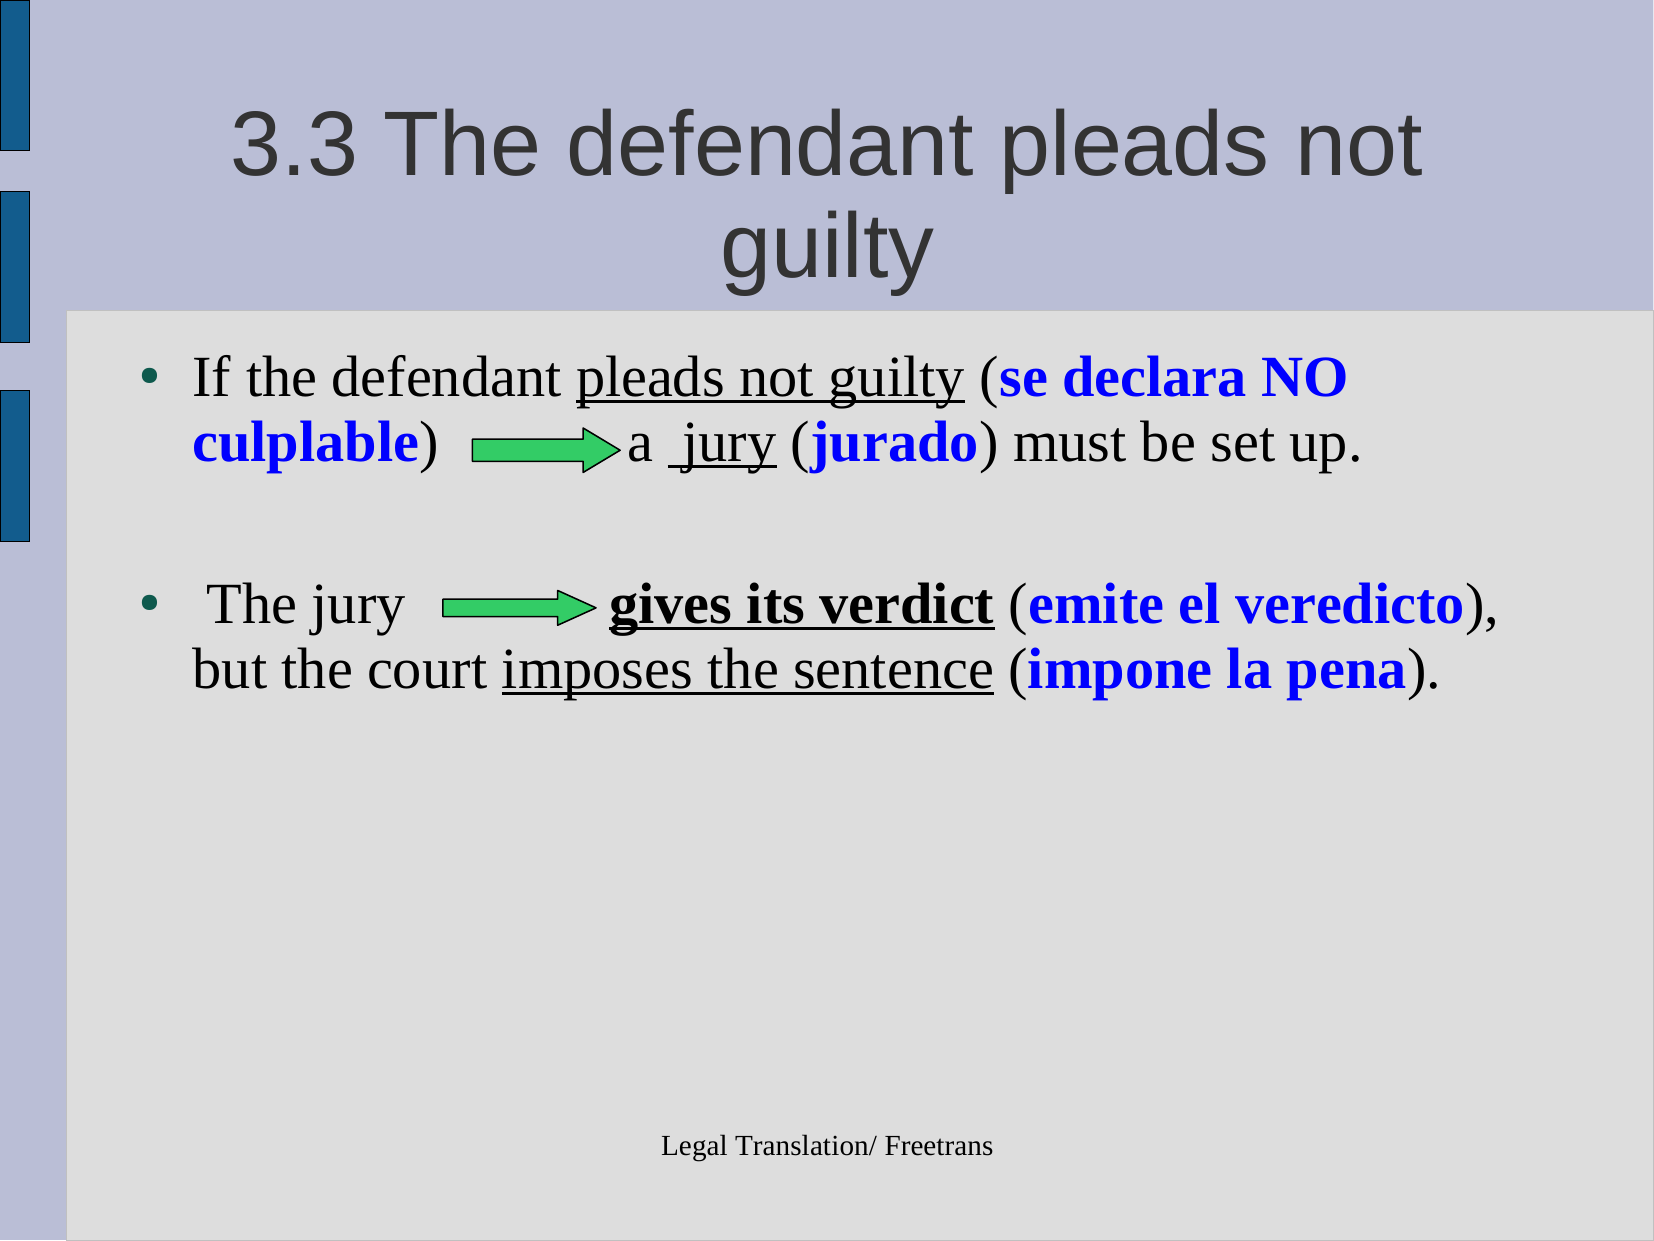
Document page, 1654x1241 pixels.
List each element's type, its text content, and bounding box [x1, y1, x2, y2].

title 3.3 The defendant pleads not guilty [121, 91, 1534, 299]
text_box [472, 428, 621, 473]
text_box [442, 590, 597, 626]
list If the defendant pleads not guilty (se declara NO culplable) a jury (jurado) must be set up. The jury gives its verdict (emite el veredicto), but the court imposes the sentence (impone la pena). [121, 344, 1534, 1127]
